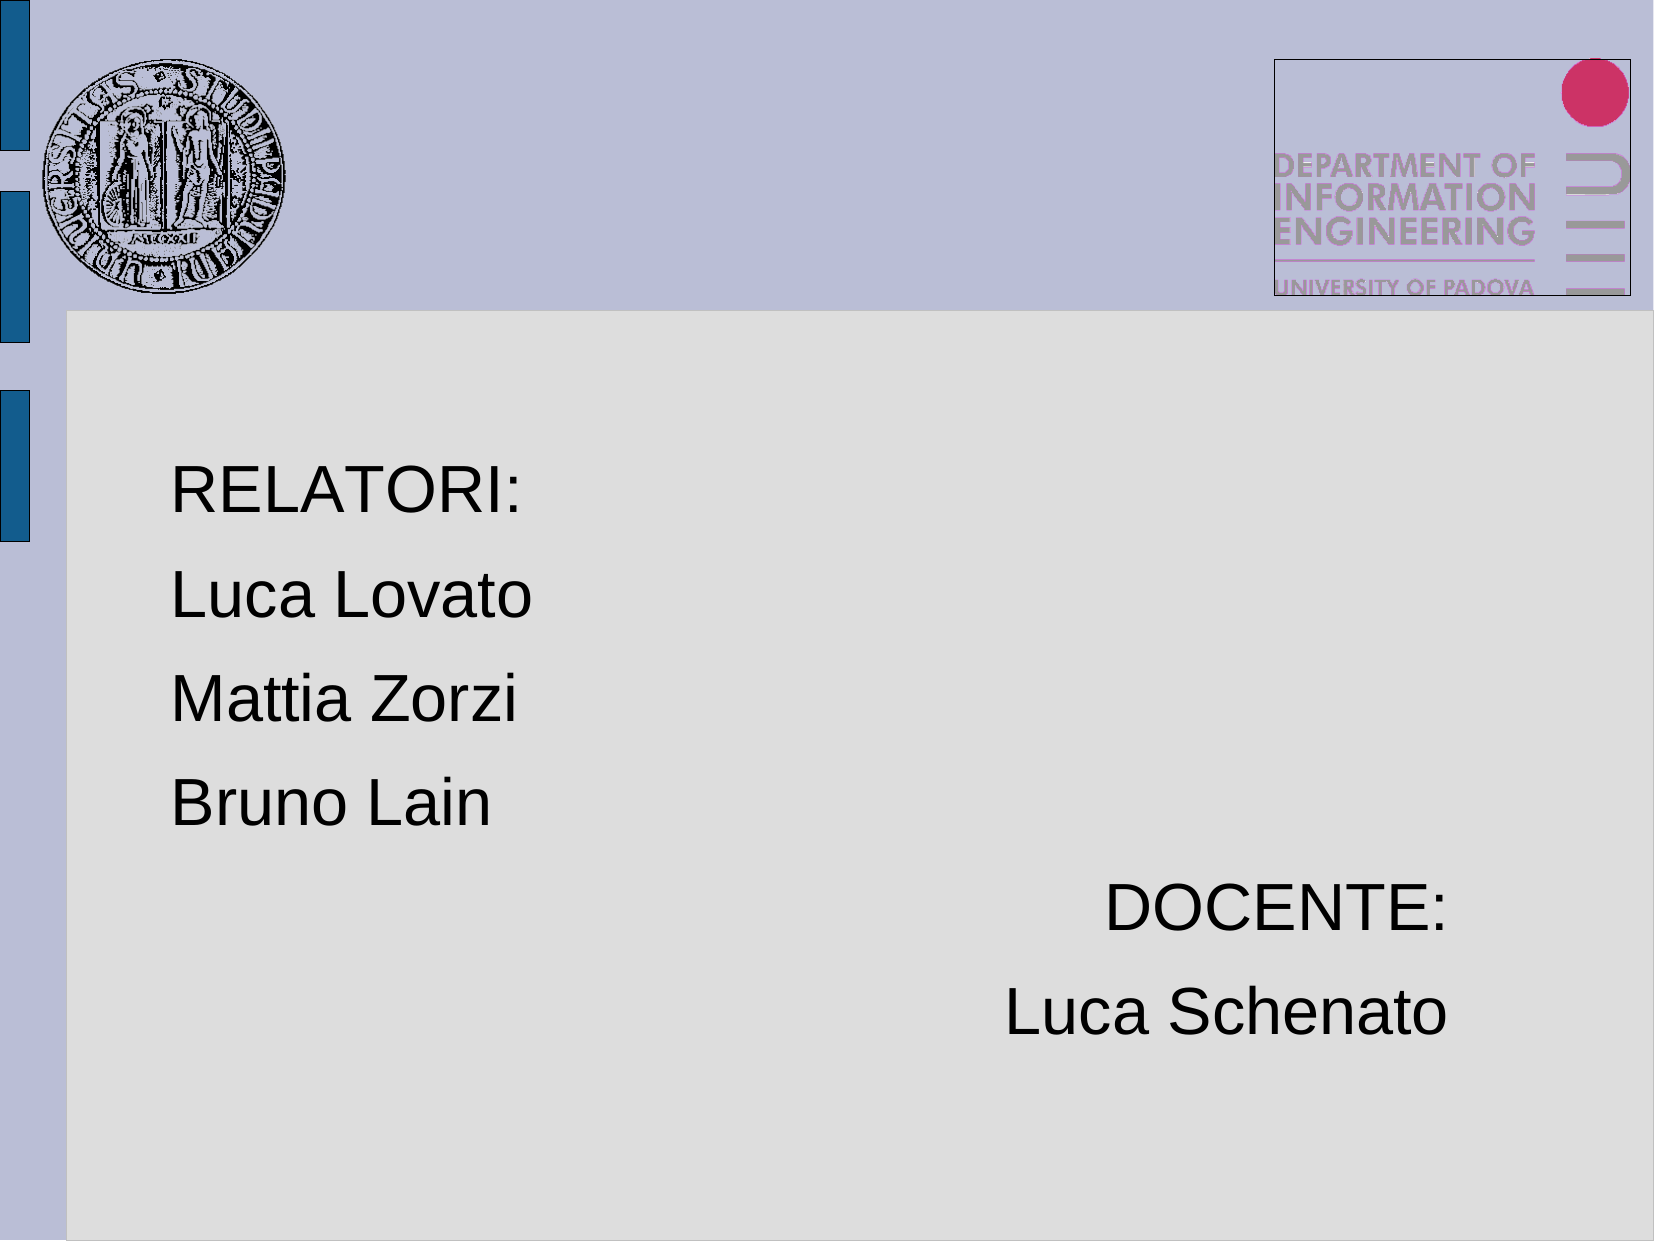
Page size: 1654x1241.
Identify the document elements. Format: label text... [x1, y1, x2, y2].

picture [29, 58, 296, 296]
list RELATORI: Luca Lovato Mattia Zorzi Bruno Lain DOCENTE: Luca Schenato [152, 348, 1450, 1170]
picture [1274, 58, 1631, 296]
title [121, 91, 1534, 299]
